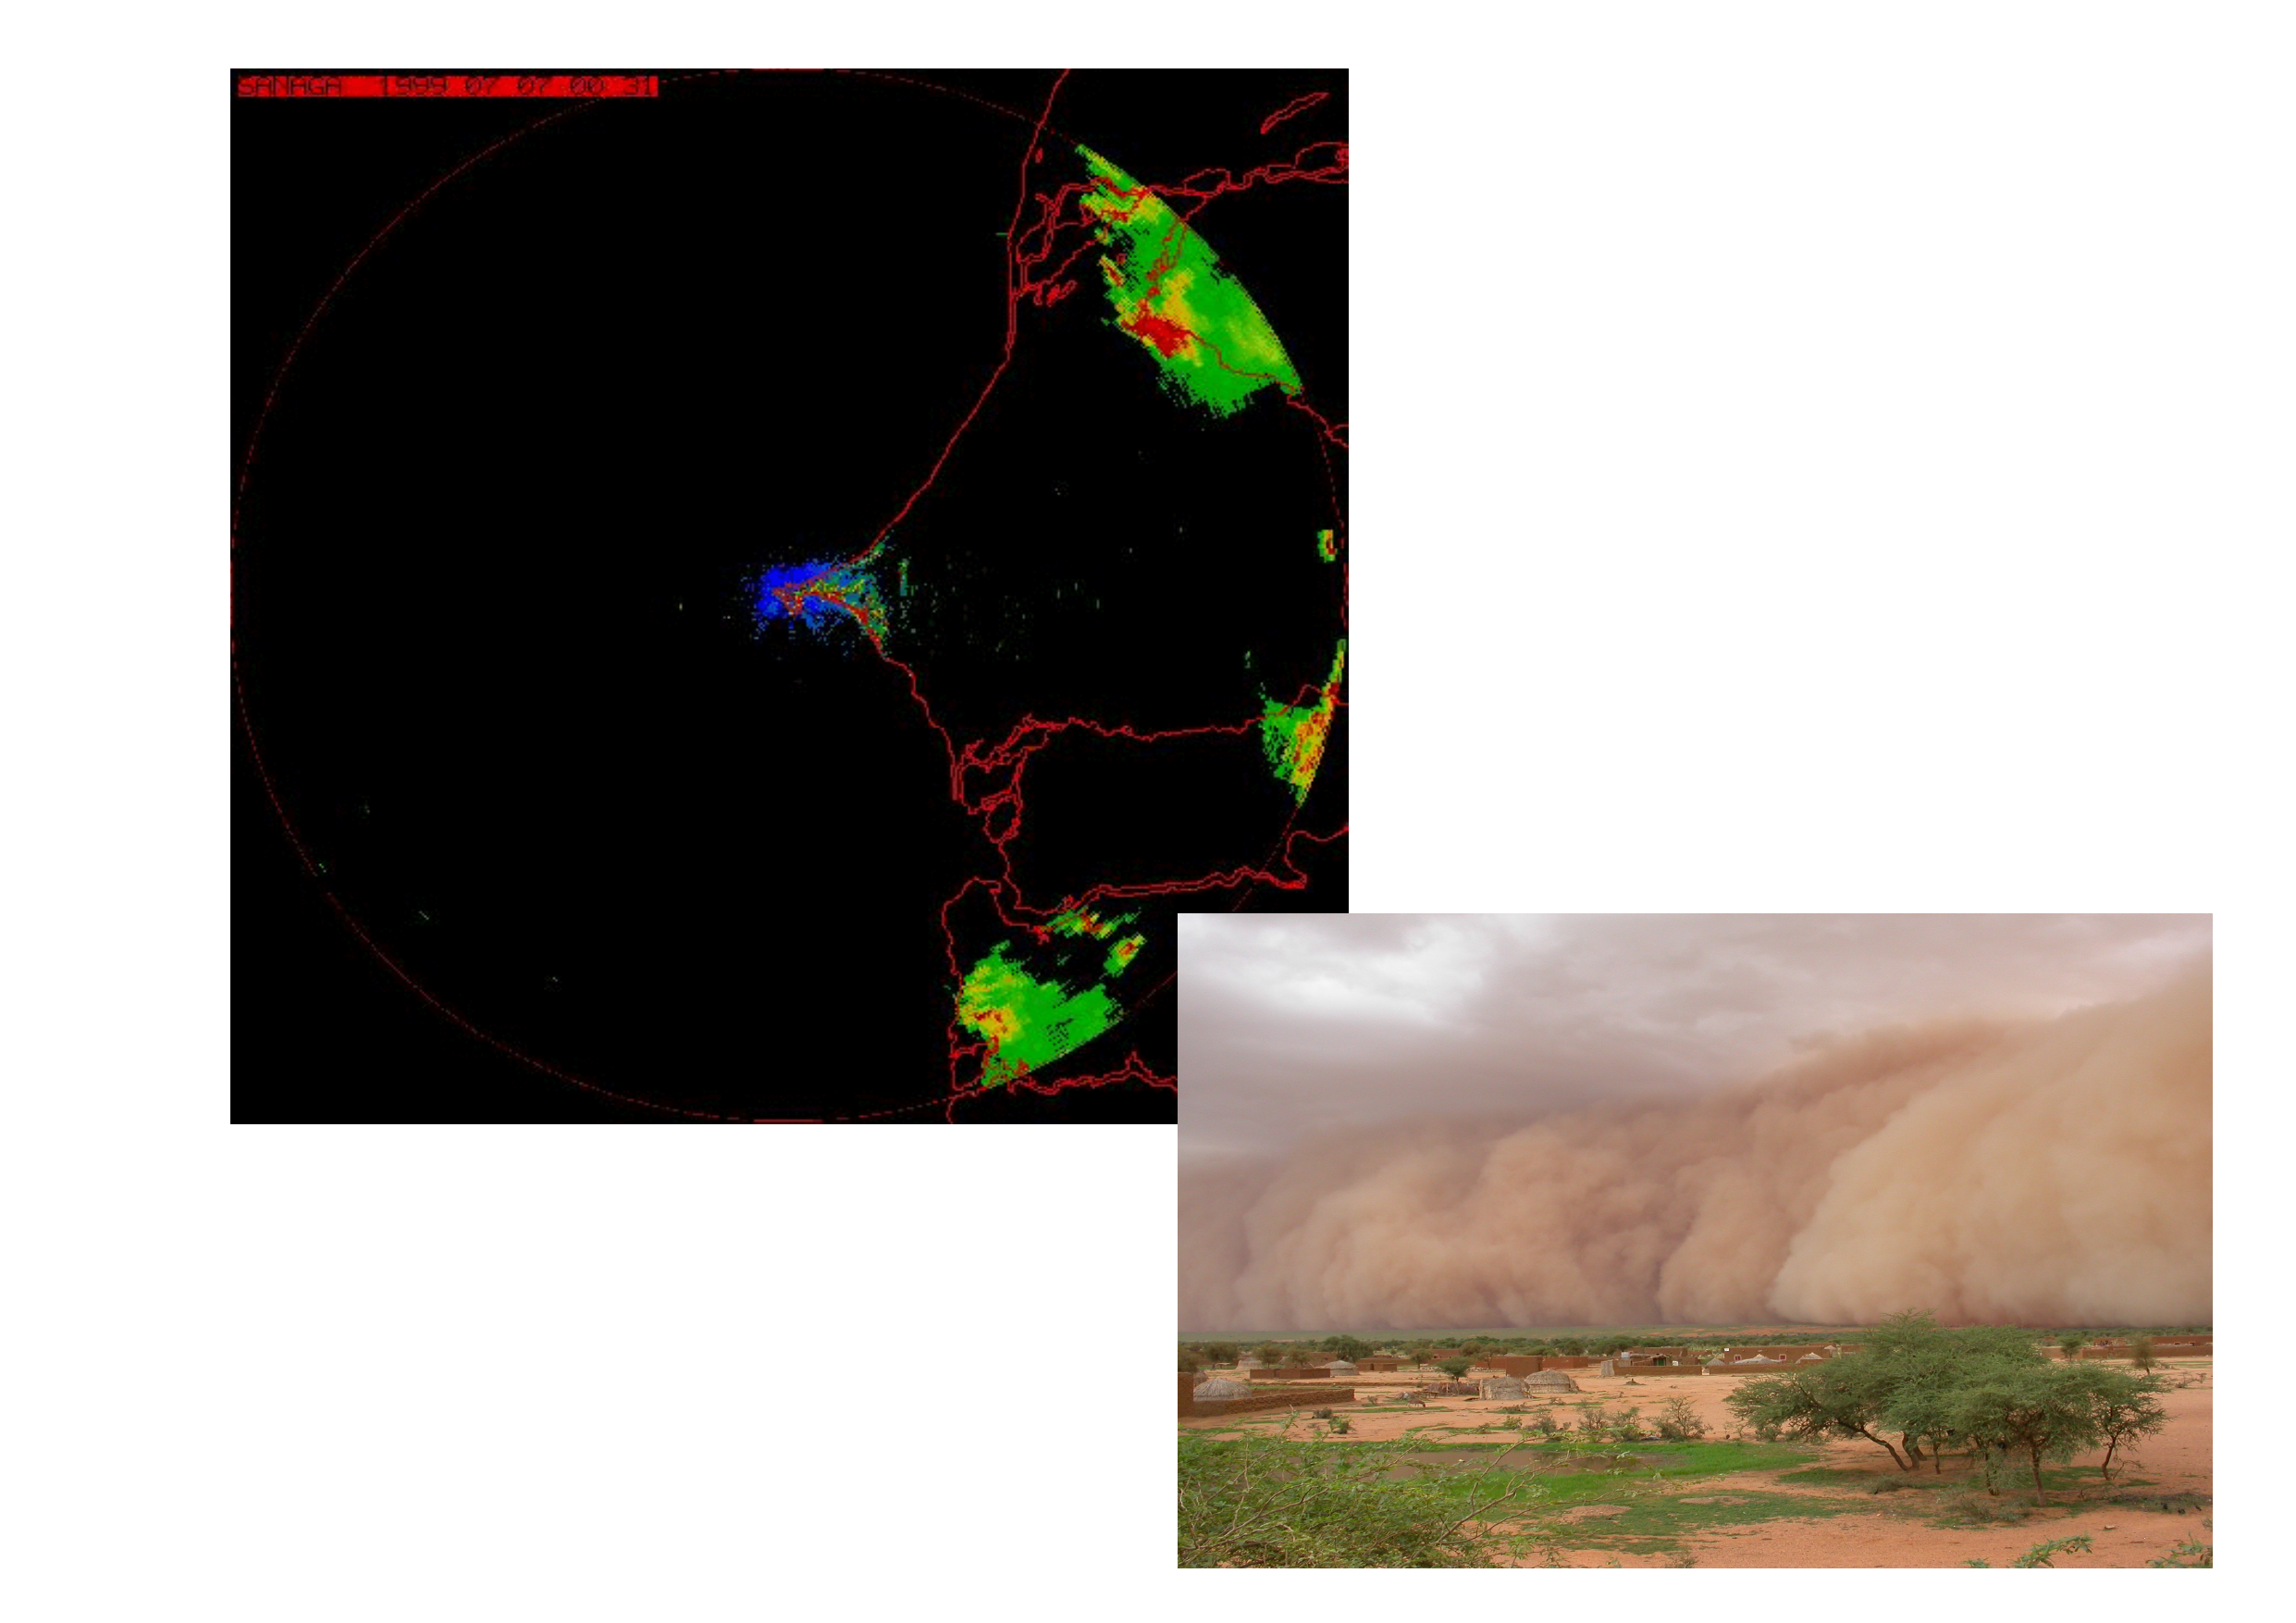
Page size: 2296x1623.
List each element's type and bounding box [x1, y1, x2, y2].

picture [230, 68, 2213, 1569]
